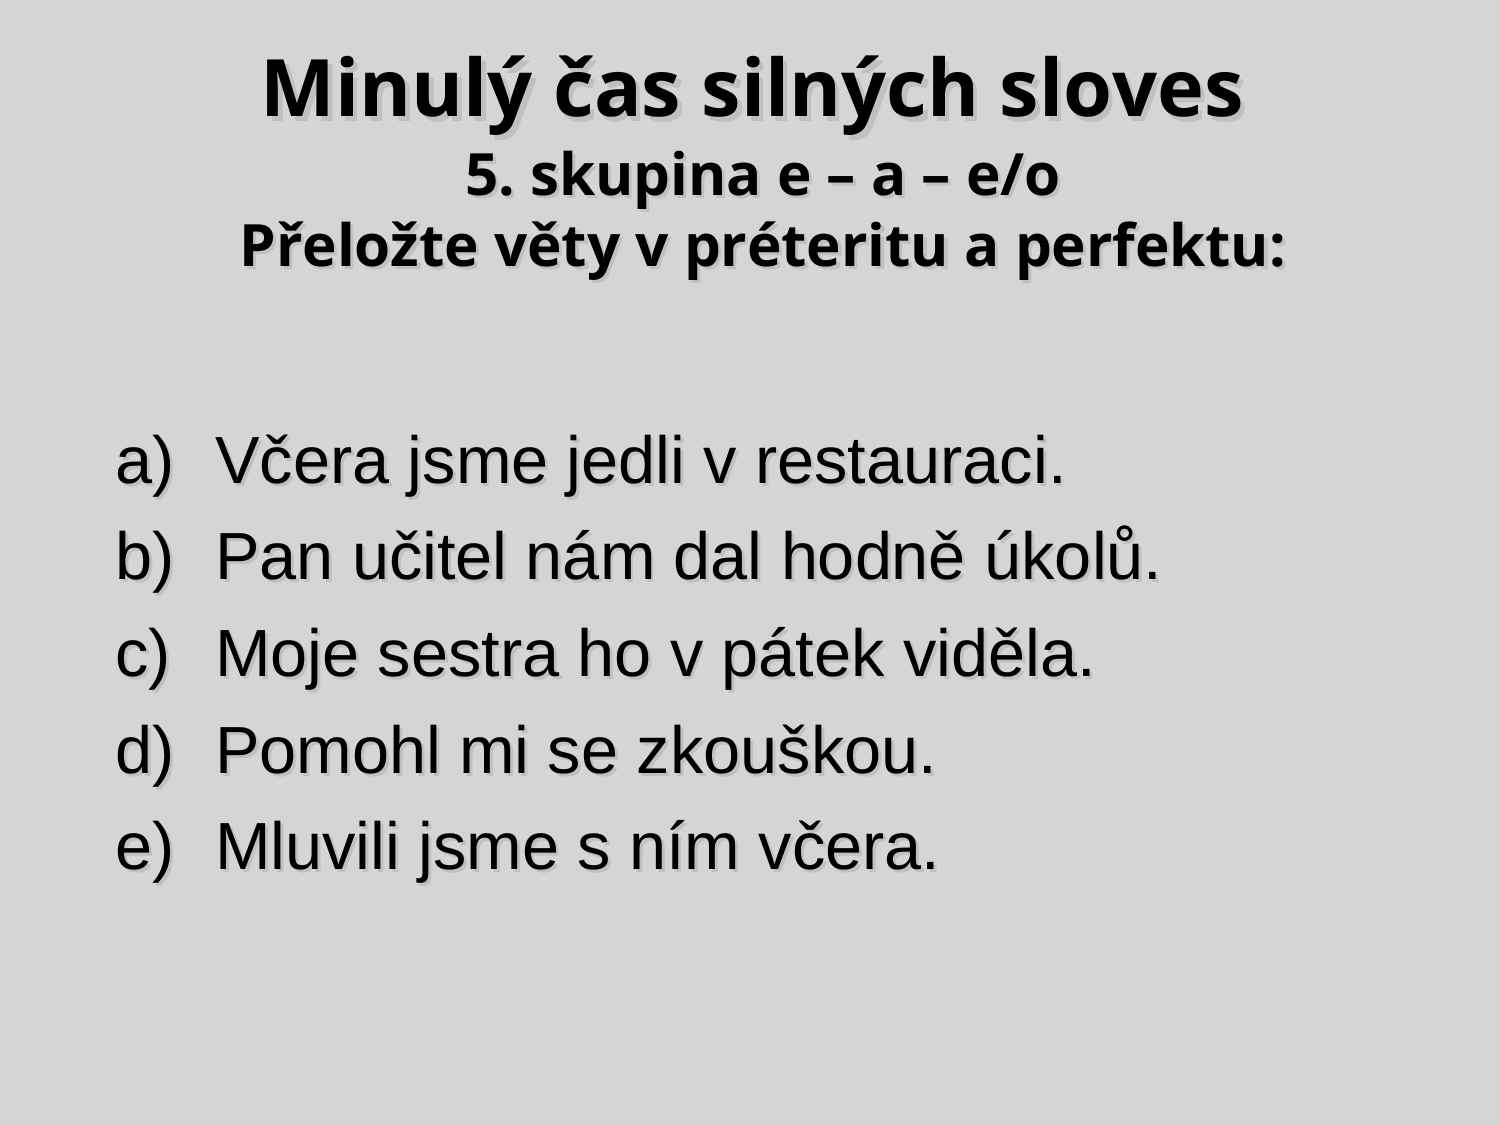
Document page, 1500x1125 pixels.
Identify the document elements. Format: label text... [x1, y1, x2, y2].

title Minulý čas silných sloves 5. skupina e – a – e/o Přeložte věty v préteritu a perfektu: [75, 30, 1451, 286]
list Včera jsme jedli v restauraci. Pan učitel nám dal hodně úkolů. Moje sestra ho v pátek viděla. Pomohl mi se zkouškou. Mluvili jsme s ním včera. [100, 312, 1451, 1000]
